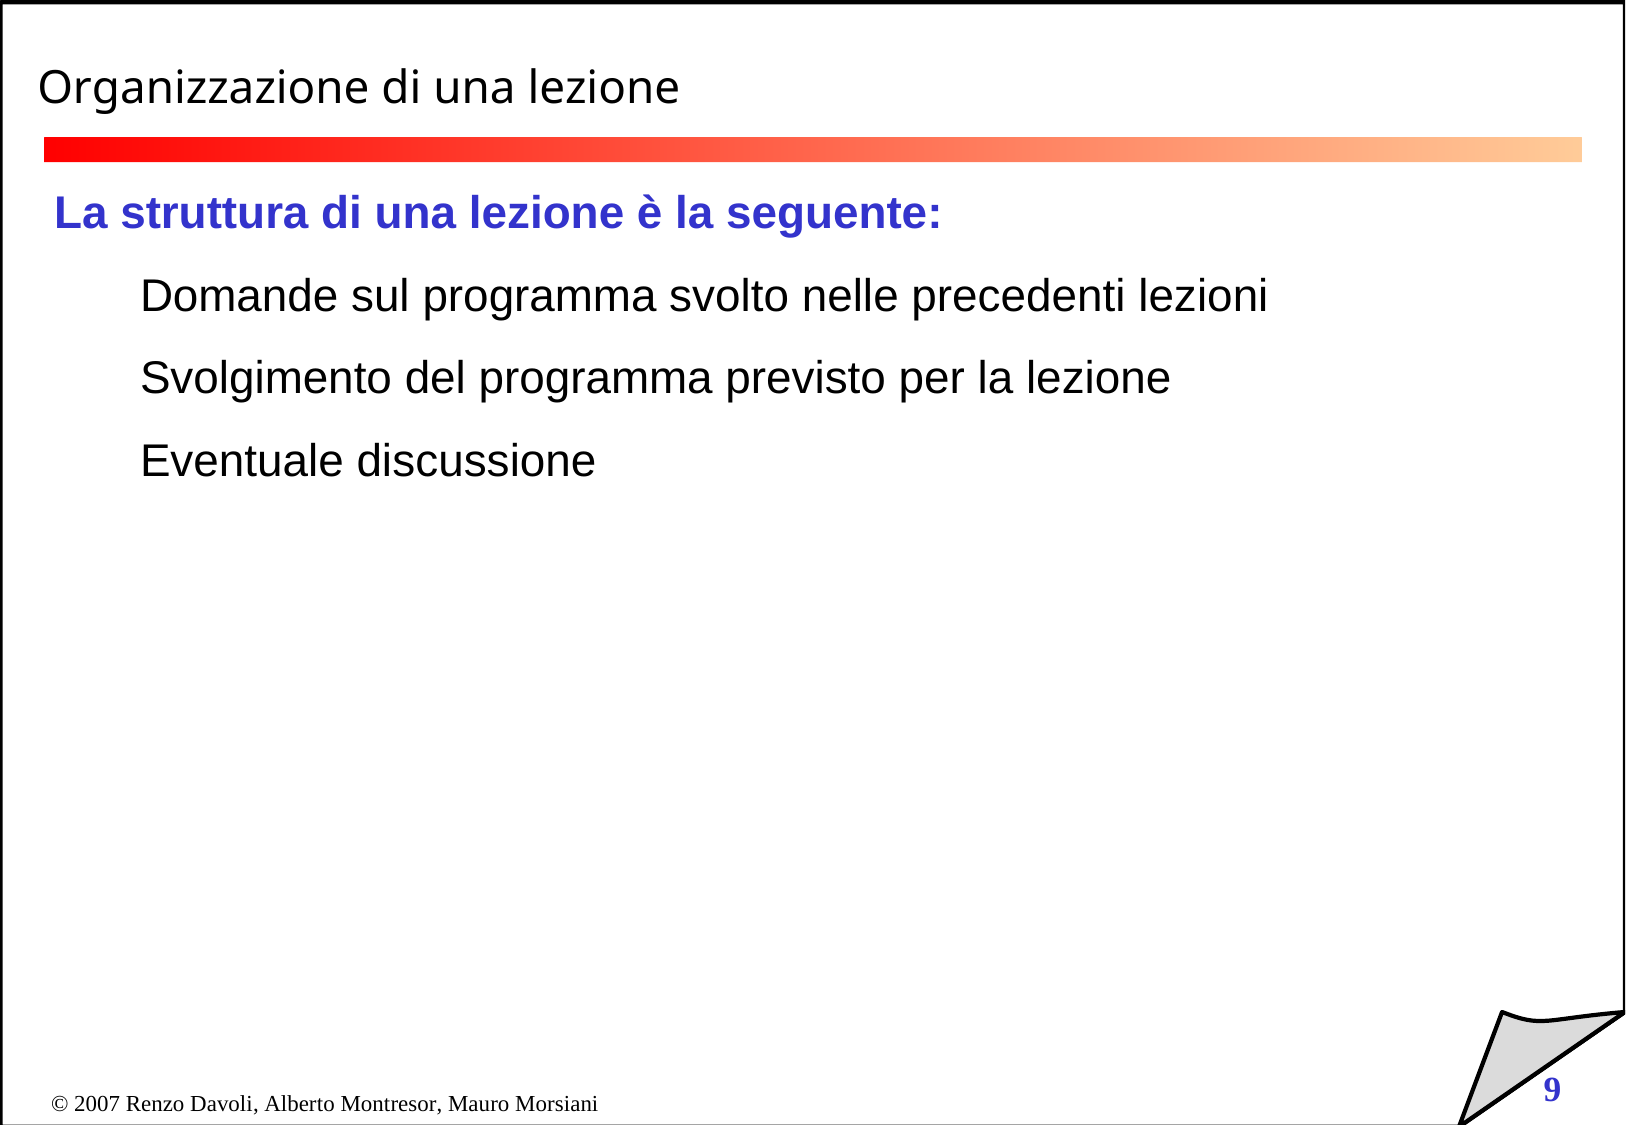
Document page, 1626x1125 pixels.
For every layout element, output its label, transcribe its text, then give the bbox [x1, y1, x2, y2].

list La struttura di una lezione è la seguente: Domande sul programma svolto nelle precedenti lezioni Svolgimento del programma previsto per la lezione Eventuale discussione [54, 187, 1571, 739]
title Organizzazione di una lezione [37, 44, 1588, 131]
